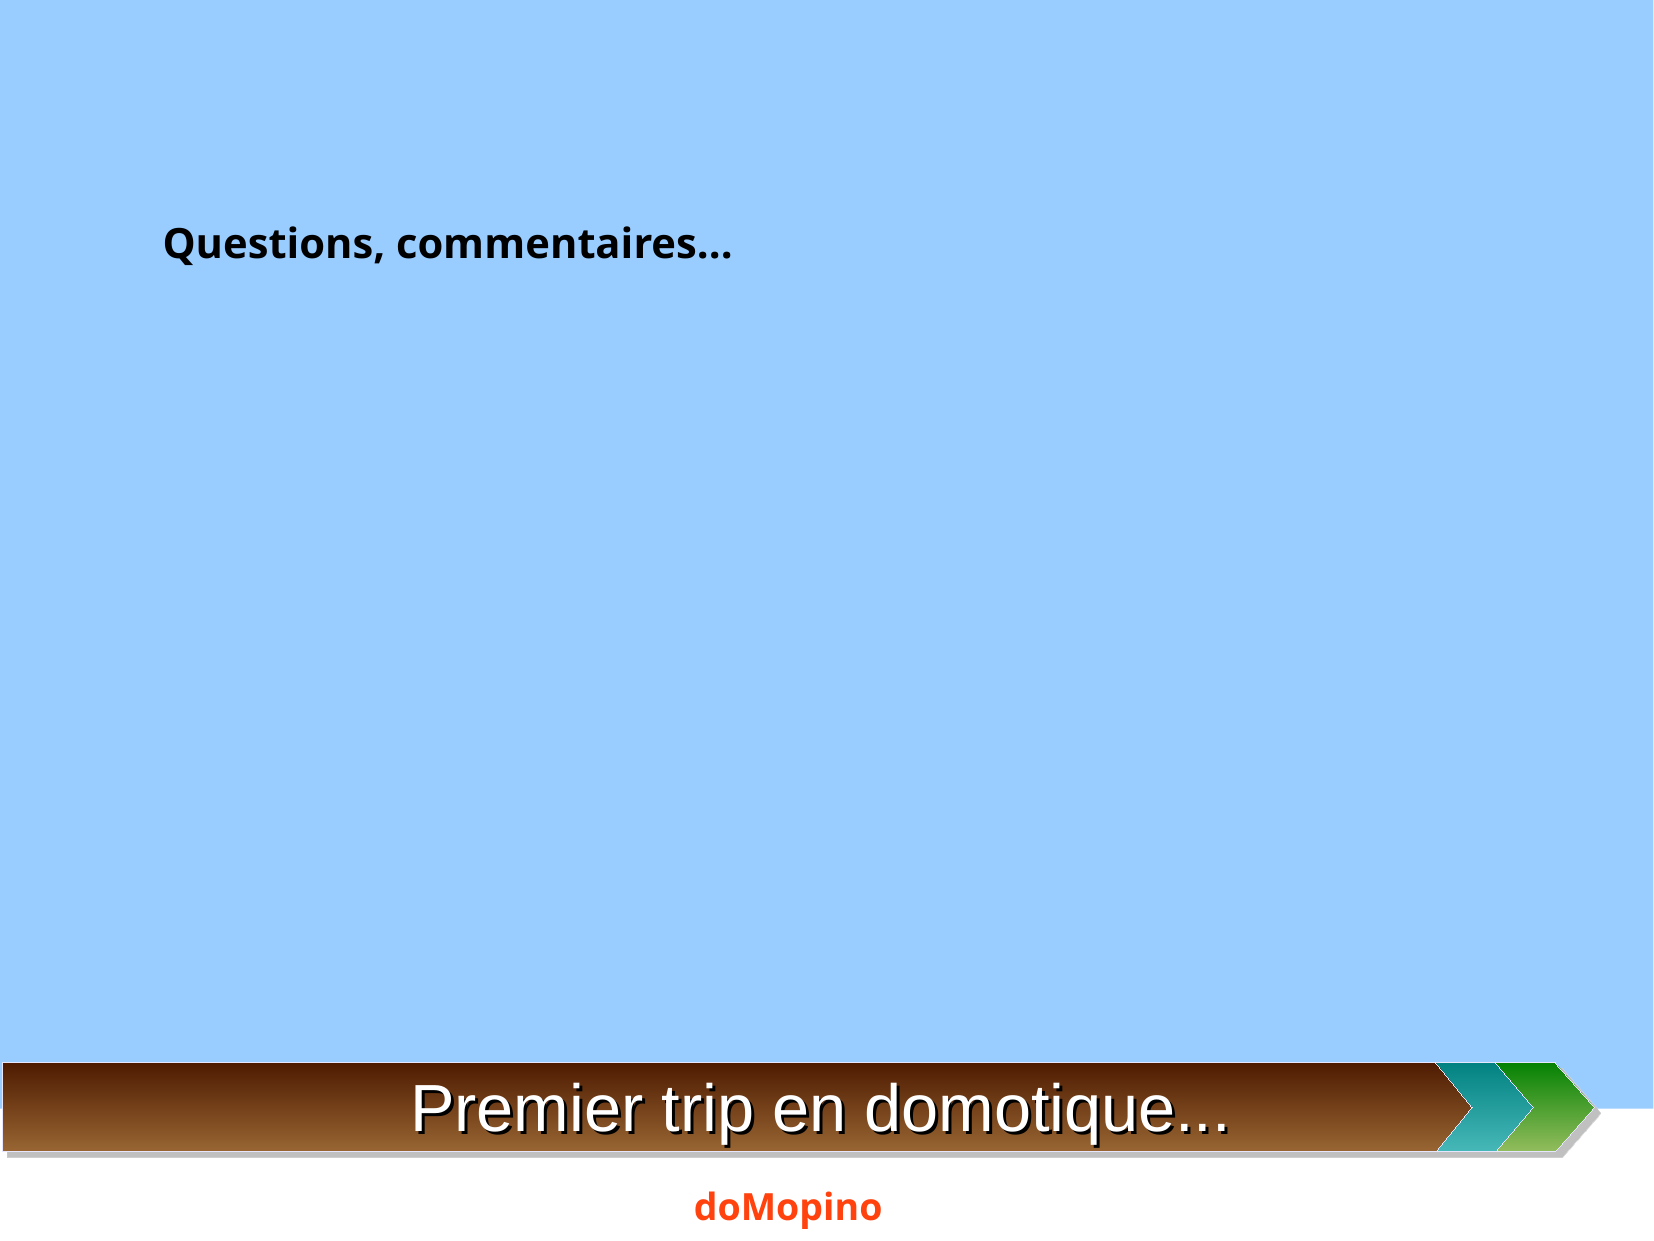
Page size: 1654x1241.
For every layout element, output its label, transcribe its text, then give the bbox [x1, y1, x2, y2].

title Premier trip en domotique... [76, 1062, 1565, 1154]
text_box Questions, commentaires... [147, 206, 749, 272]
text_box doMopino [679, 1173, 922, 1241]
